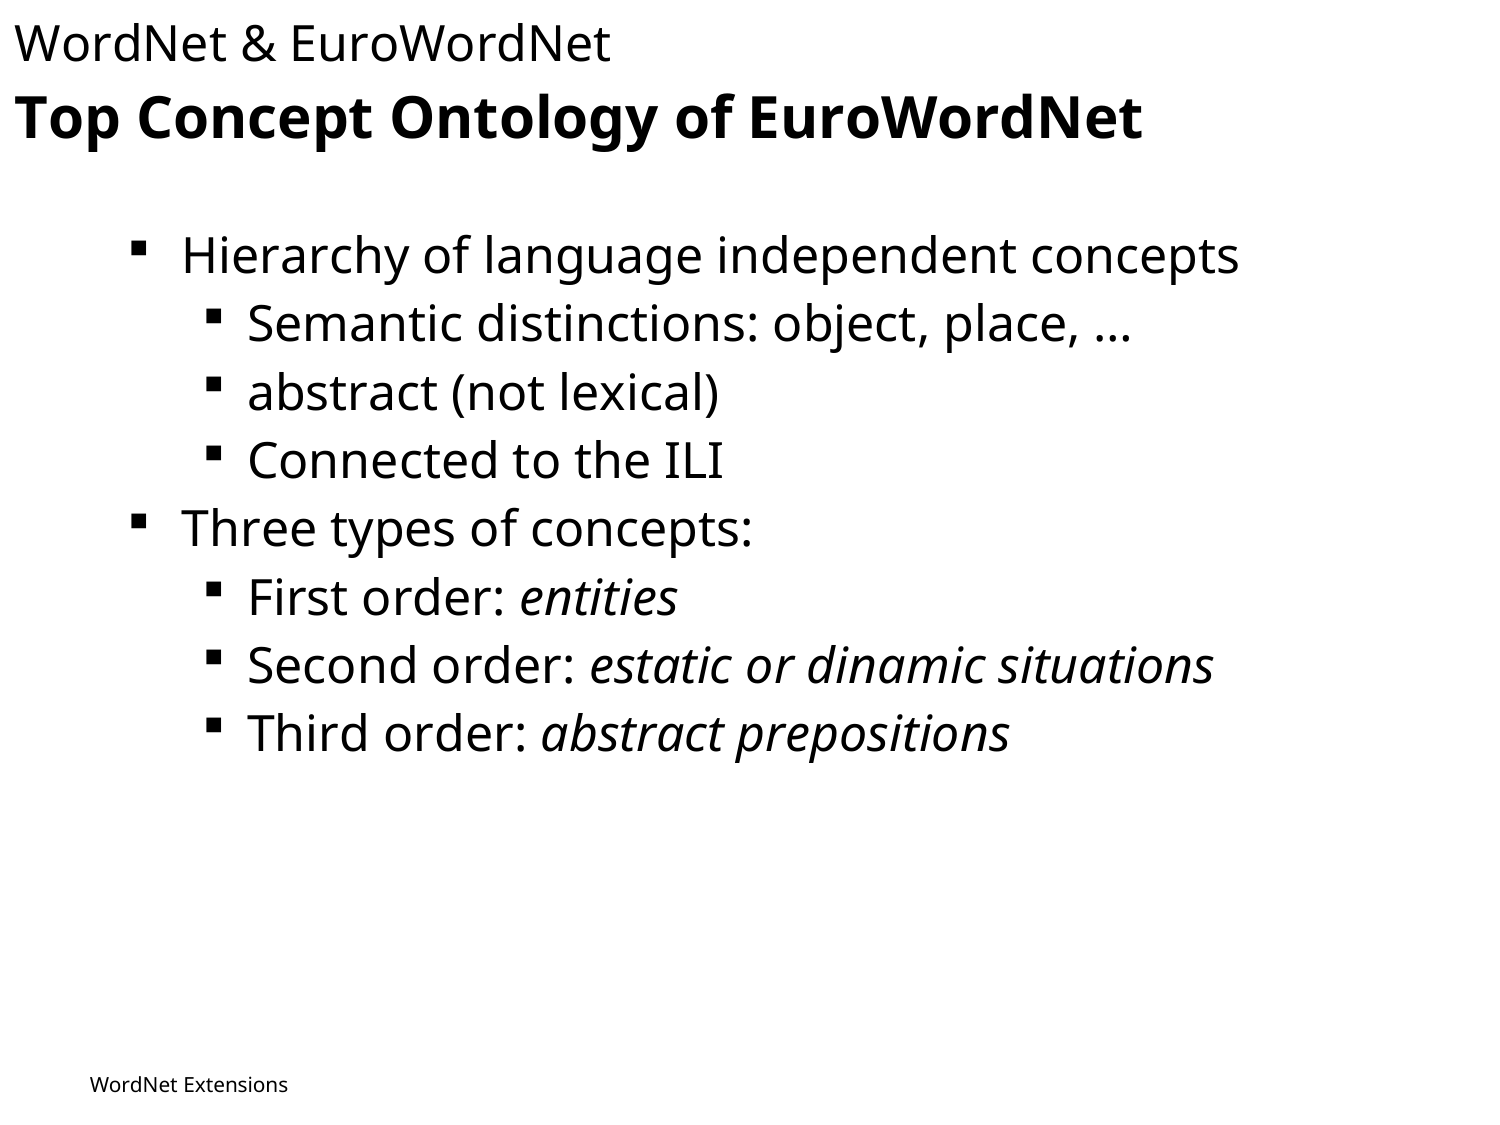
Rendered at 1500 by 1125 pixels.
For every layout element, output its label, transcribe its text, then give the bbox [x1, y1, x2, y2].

list Hierarchy of language independent concepts Semantic distinctions: object, place, … abstract (not lexical) Connected to the ILI Three types of concepts: First order: entities Second order: estatic or dinamic situations Third order: abstract prepositions [112, 212, 1388, 963]
text_box WordNet & EuroWordNet Top Concept Ontology of EuroWordNet [0, 0, 1276, 138]
